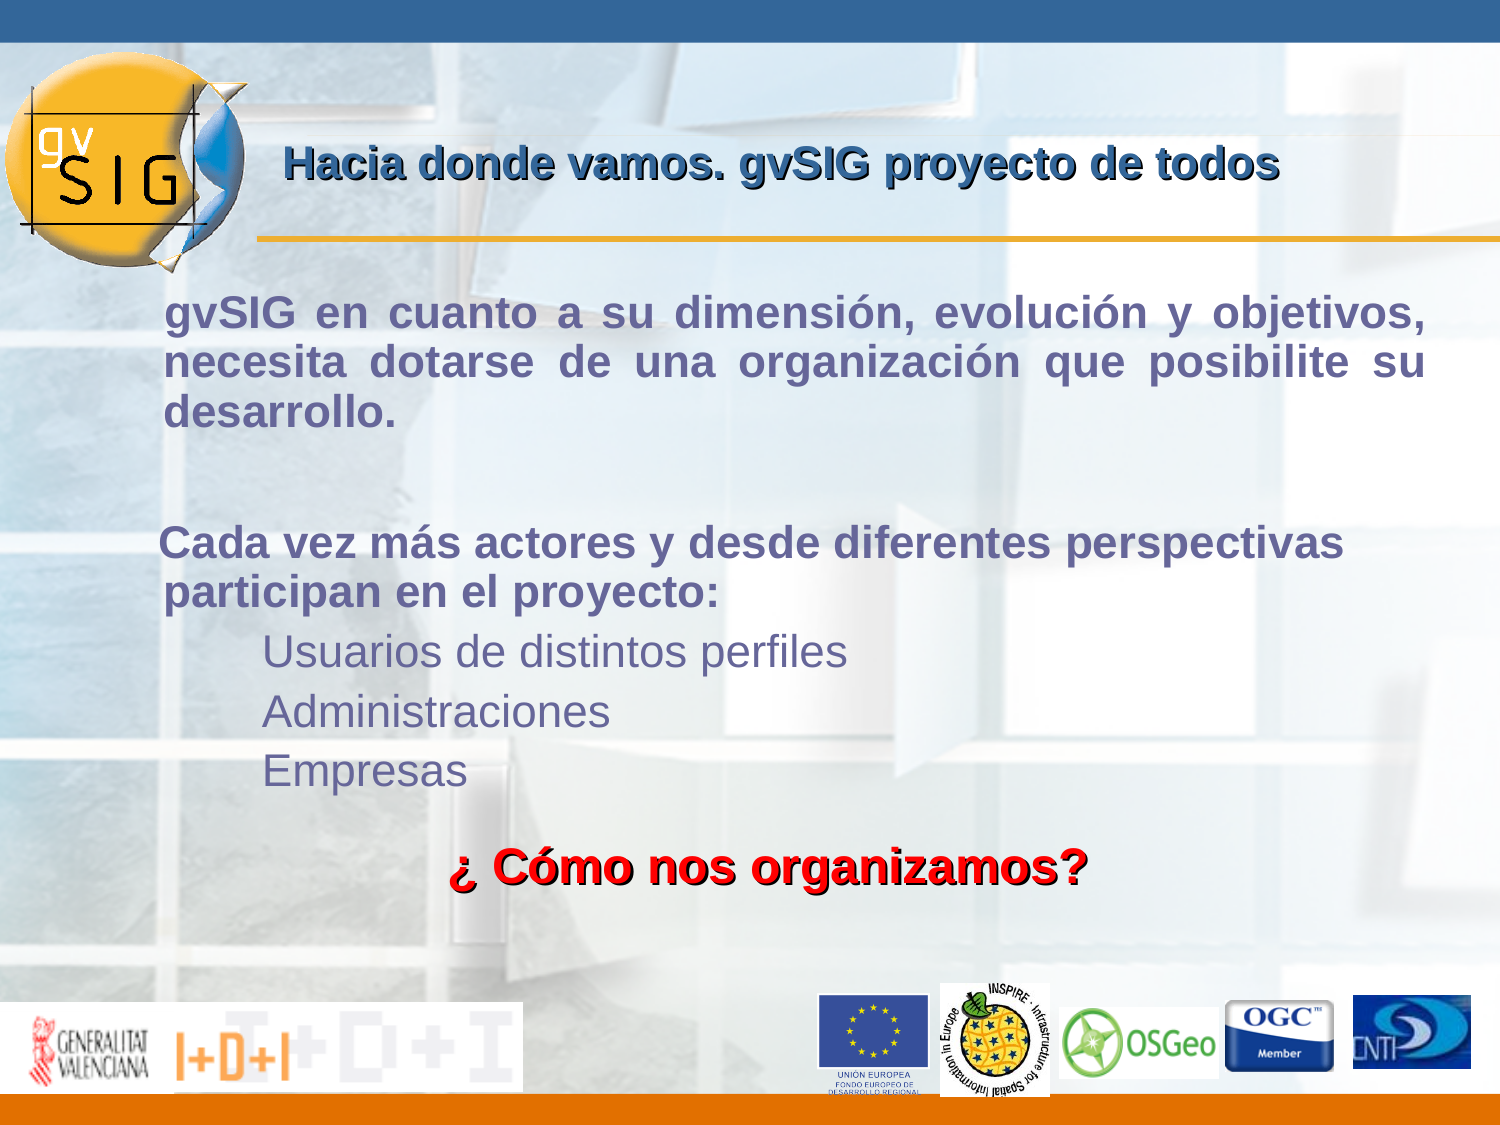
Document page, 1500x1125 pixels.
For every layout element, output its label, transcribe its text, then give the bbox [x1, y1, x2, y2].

picture [817, 1043, 930, 1095]
picture [1059, 1043, 1219, 1079]
text_box ¿ Cómo nos organizamos? [287, 840, 1250, 925]
picture [1225, 1043, 1334, 1072]
list gvSIG en cuanto a su dimensión, evolución y objetivos, necesita dotarse de una organización que posibilite su desarrollo. Cada vez más actores y desde diferentes perspectivas participan en el proyecto: Usuarios de distintos perfiles Administraciones Empresas [107, 289, 1428, 1043]
picture [940, 1043, 1050, 1097]
picture [1353, 995, 1471, 1069]
picture [0, 49, 250, 276]
picture [0, 1002, 523, 1094]
text_box Hacia donde vamos. gvSIG proyecto de todos [267, 131, 1500, 206]
